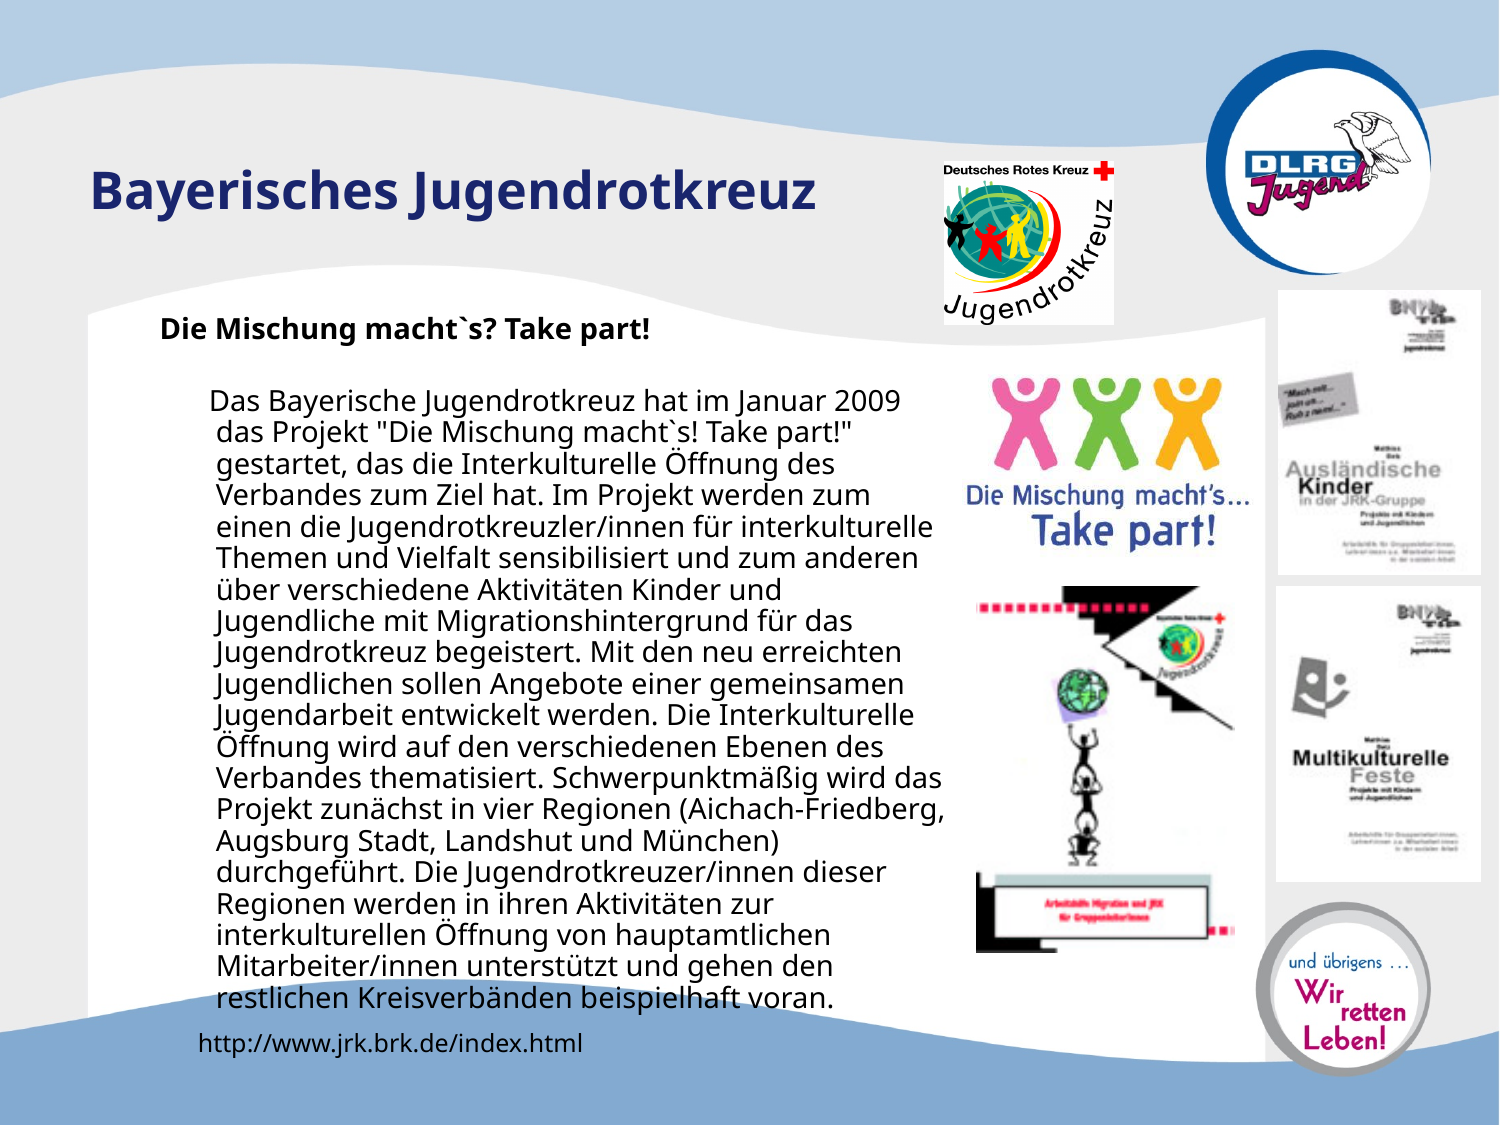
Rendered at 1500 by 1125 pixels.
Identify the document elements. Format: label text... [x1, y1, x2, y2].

title Bayerisches Jugendrotkreuz [75, 149, 1138, 263]
picture [0, 0, 1500, 1125]
text_box http://www.jrk.brk.de/index.html [183, 1018, 599, 1068]
list Die Mischung macht`s? Take part! Das Bayerische Jugendrotkreuz hat im Januar 2009 das Projekt "Die Mischung macht`s! Take part!" gestartet, das die Interkulturelle Öffnung des Verbandes zum Ziel hat. Im Projekt werden zum einen die Jugendrotkreuzler/innen für interkulturelle Themen und Vielfalt sensibilisiert und zum anderen über verschiedene Aktivitäten Kinder und Jugendliche mit Migrationshintergrund für das Jugendrotkreuz begeistert. Mit den neu erreichten Jugendlichen sollen Angebote einer gemeinsamen Jugendarbeit entwickelt werden. Die Interkulturelle Öffnung wird auf den verschiedenen Ebenen des Verbandes thematisiert. Schwerpunktmäßig wird das Projekt zunächst in vier Regionen (Aichach-Friedberg, Augsburg Stadt, Landshut und München) durchgeführt. Die Jugendrotkreuzer/innen dieser Regionen werden in ihren Aktivitäten zur interkulturellen Öffnung von hauptamtlichen Mitarbeiter/innen unterstützt und gehen den restlichen Kreisverbänden beispielhaft voran. [88, 307, 964, 945]
